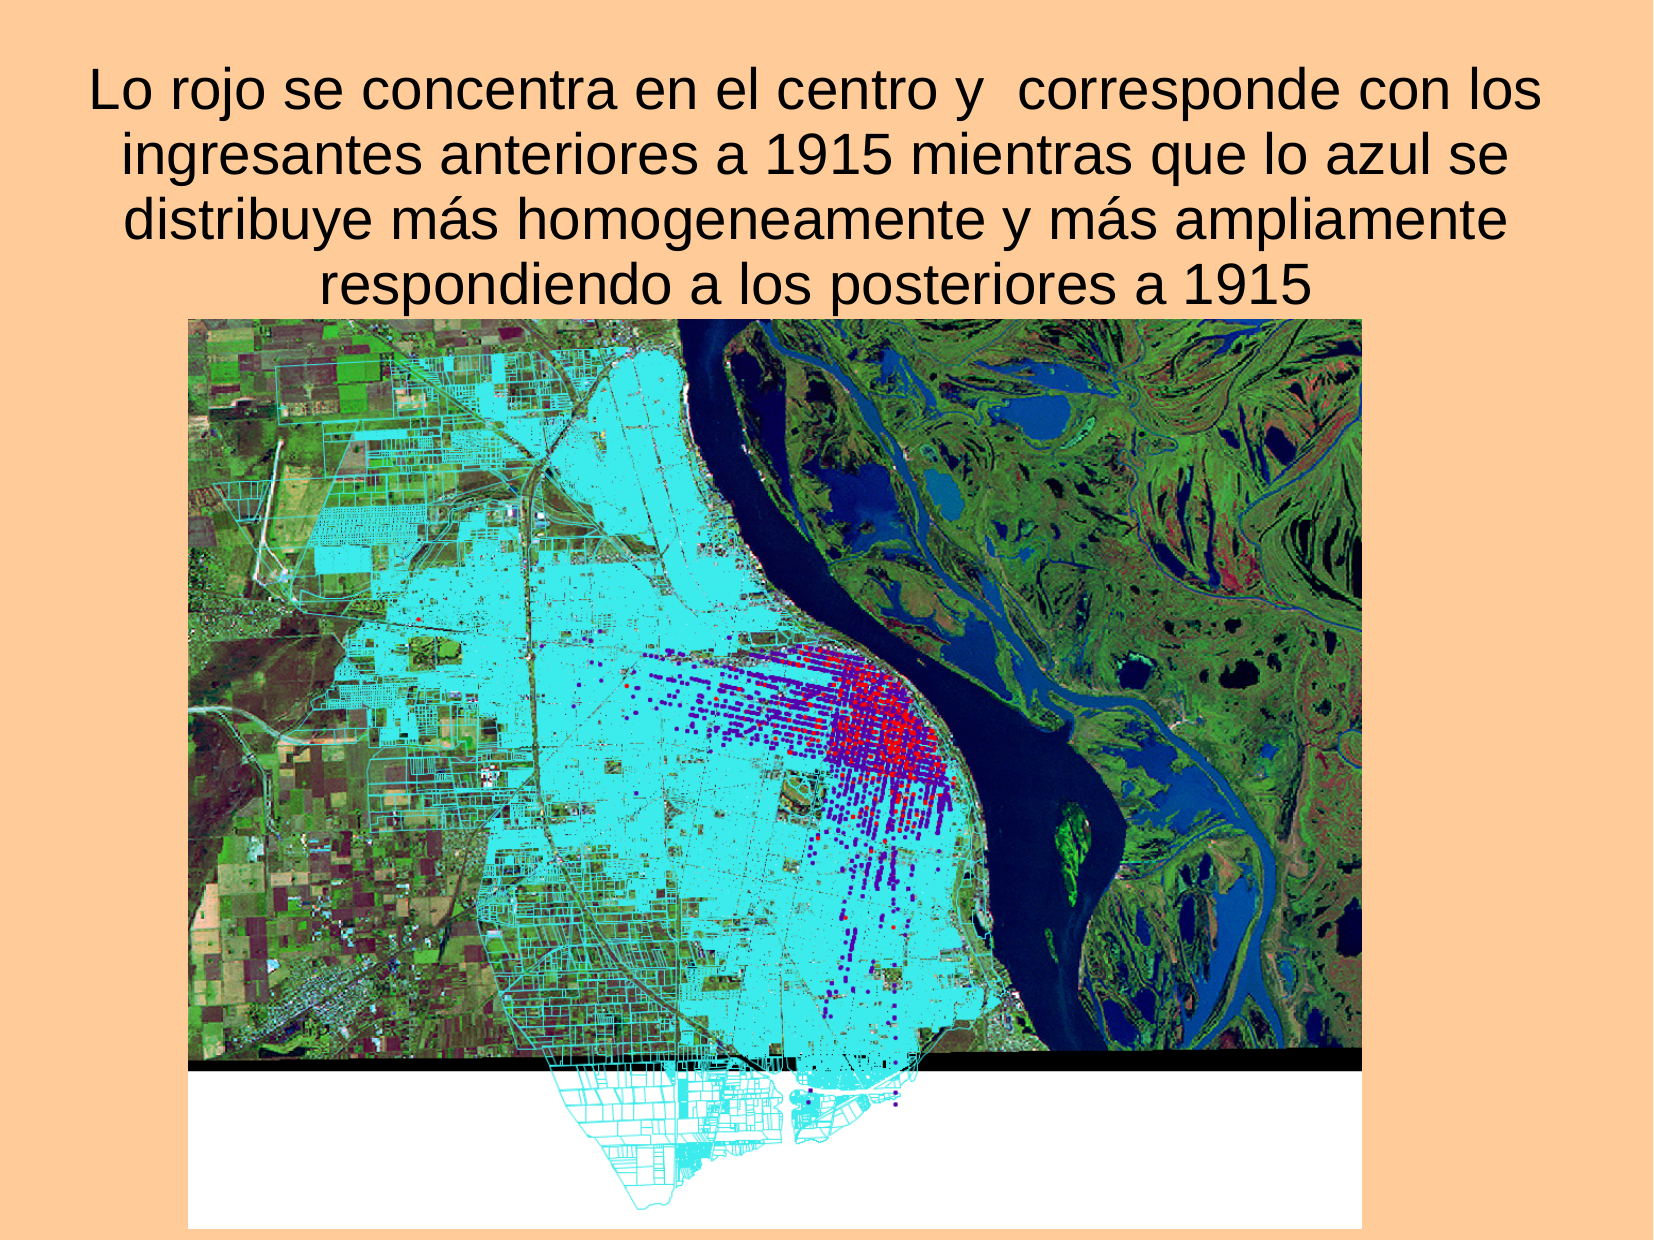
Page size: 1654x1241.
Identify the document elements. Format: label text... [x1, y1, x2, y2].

title Lo rojo se concentra en el centro y corresponde con los ingresantes anteriores a 1915 mientras que lo azul se distribuye más homogeneamente y más ampliamente respondiendo a los posteriores a 1915 [72, 56, 1562, 316]
picture [188, 319, 1362, 1229]
